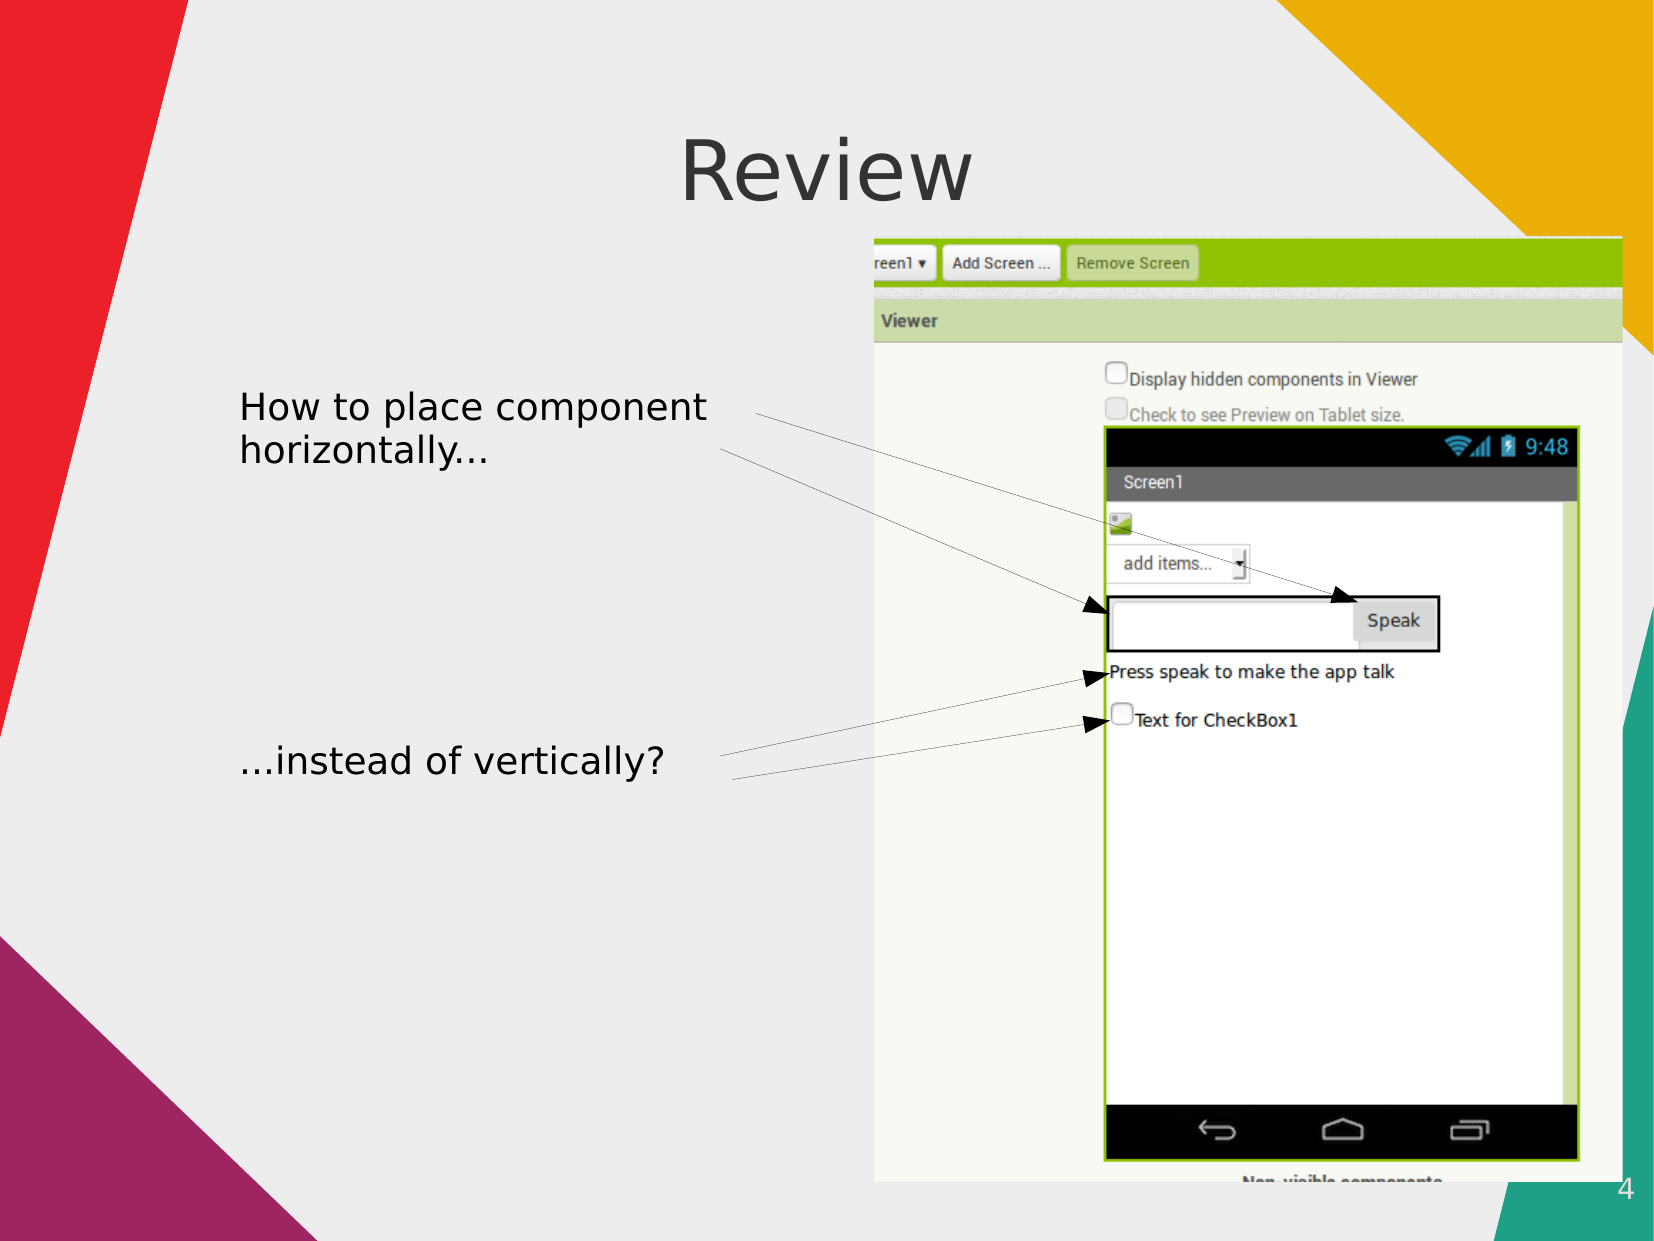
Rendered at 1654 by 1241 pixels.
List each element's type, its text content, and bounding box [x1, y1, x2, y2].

text_box How to place component horizontally... [224, 377, 733, 480]
title Review [114, 73, 1539, 271]
picture [874, 236, 1623, 1182]
text_box ...instead of vertically? [224, 732, 733, 791]
